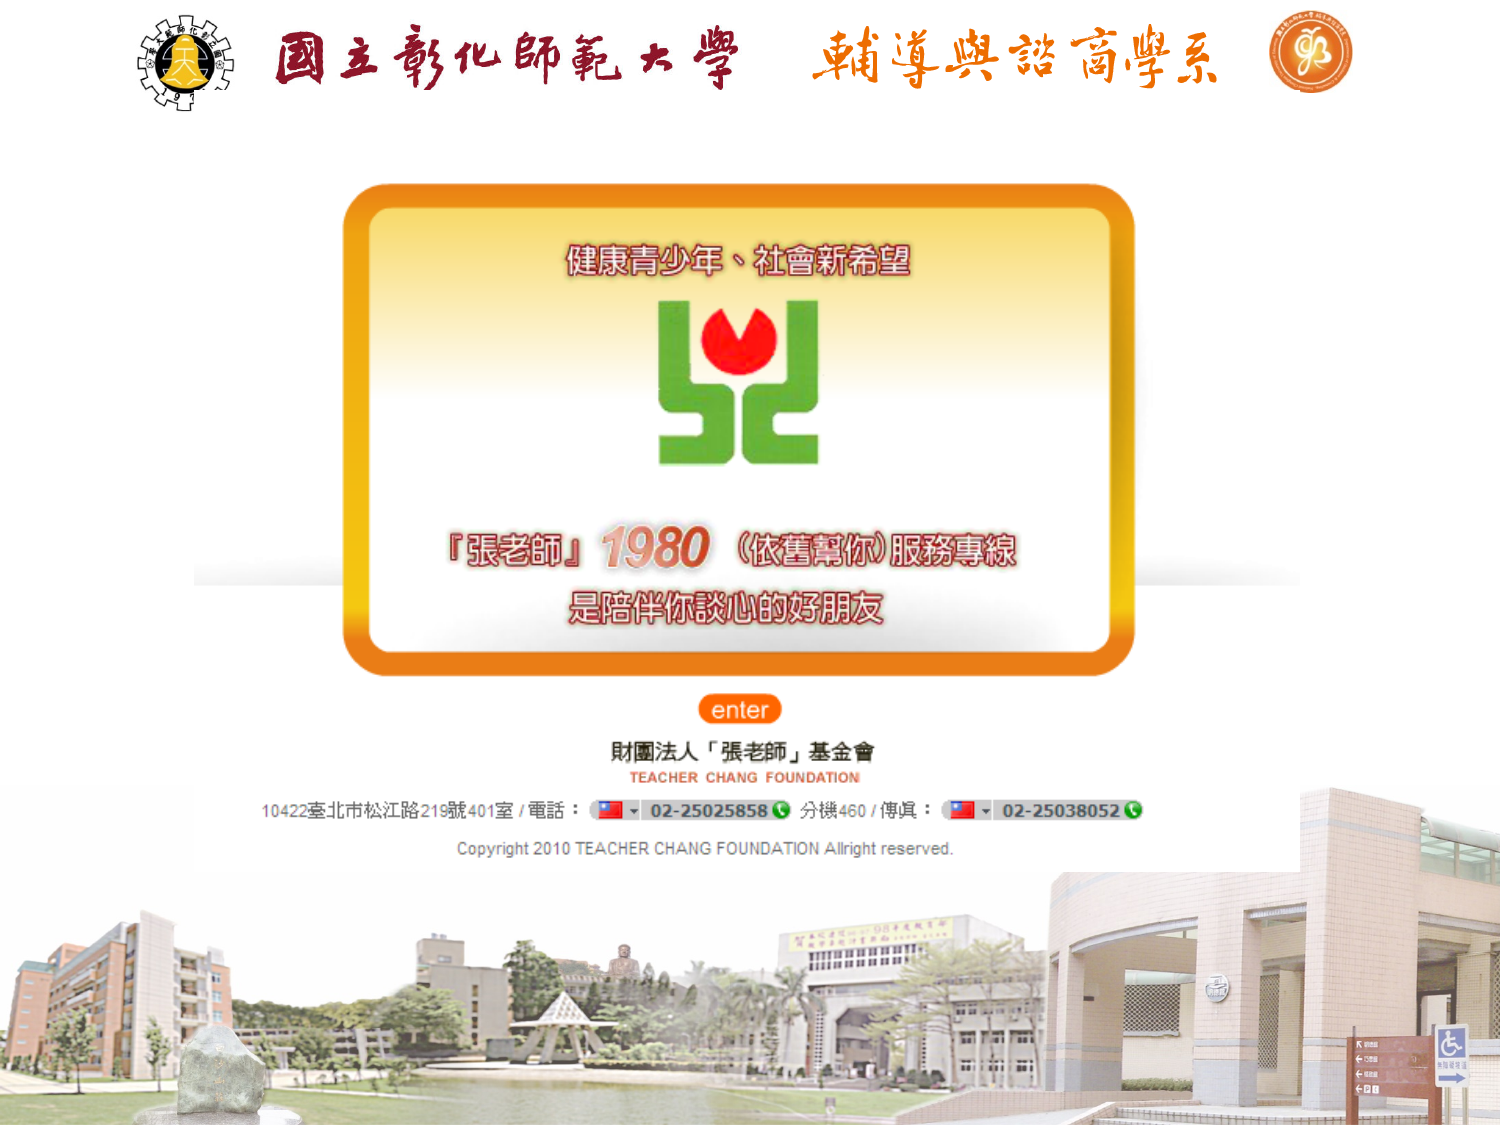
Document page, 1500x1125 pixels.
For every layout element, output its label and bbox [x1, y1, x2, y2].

picture [194, 90, 1300, 872]
